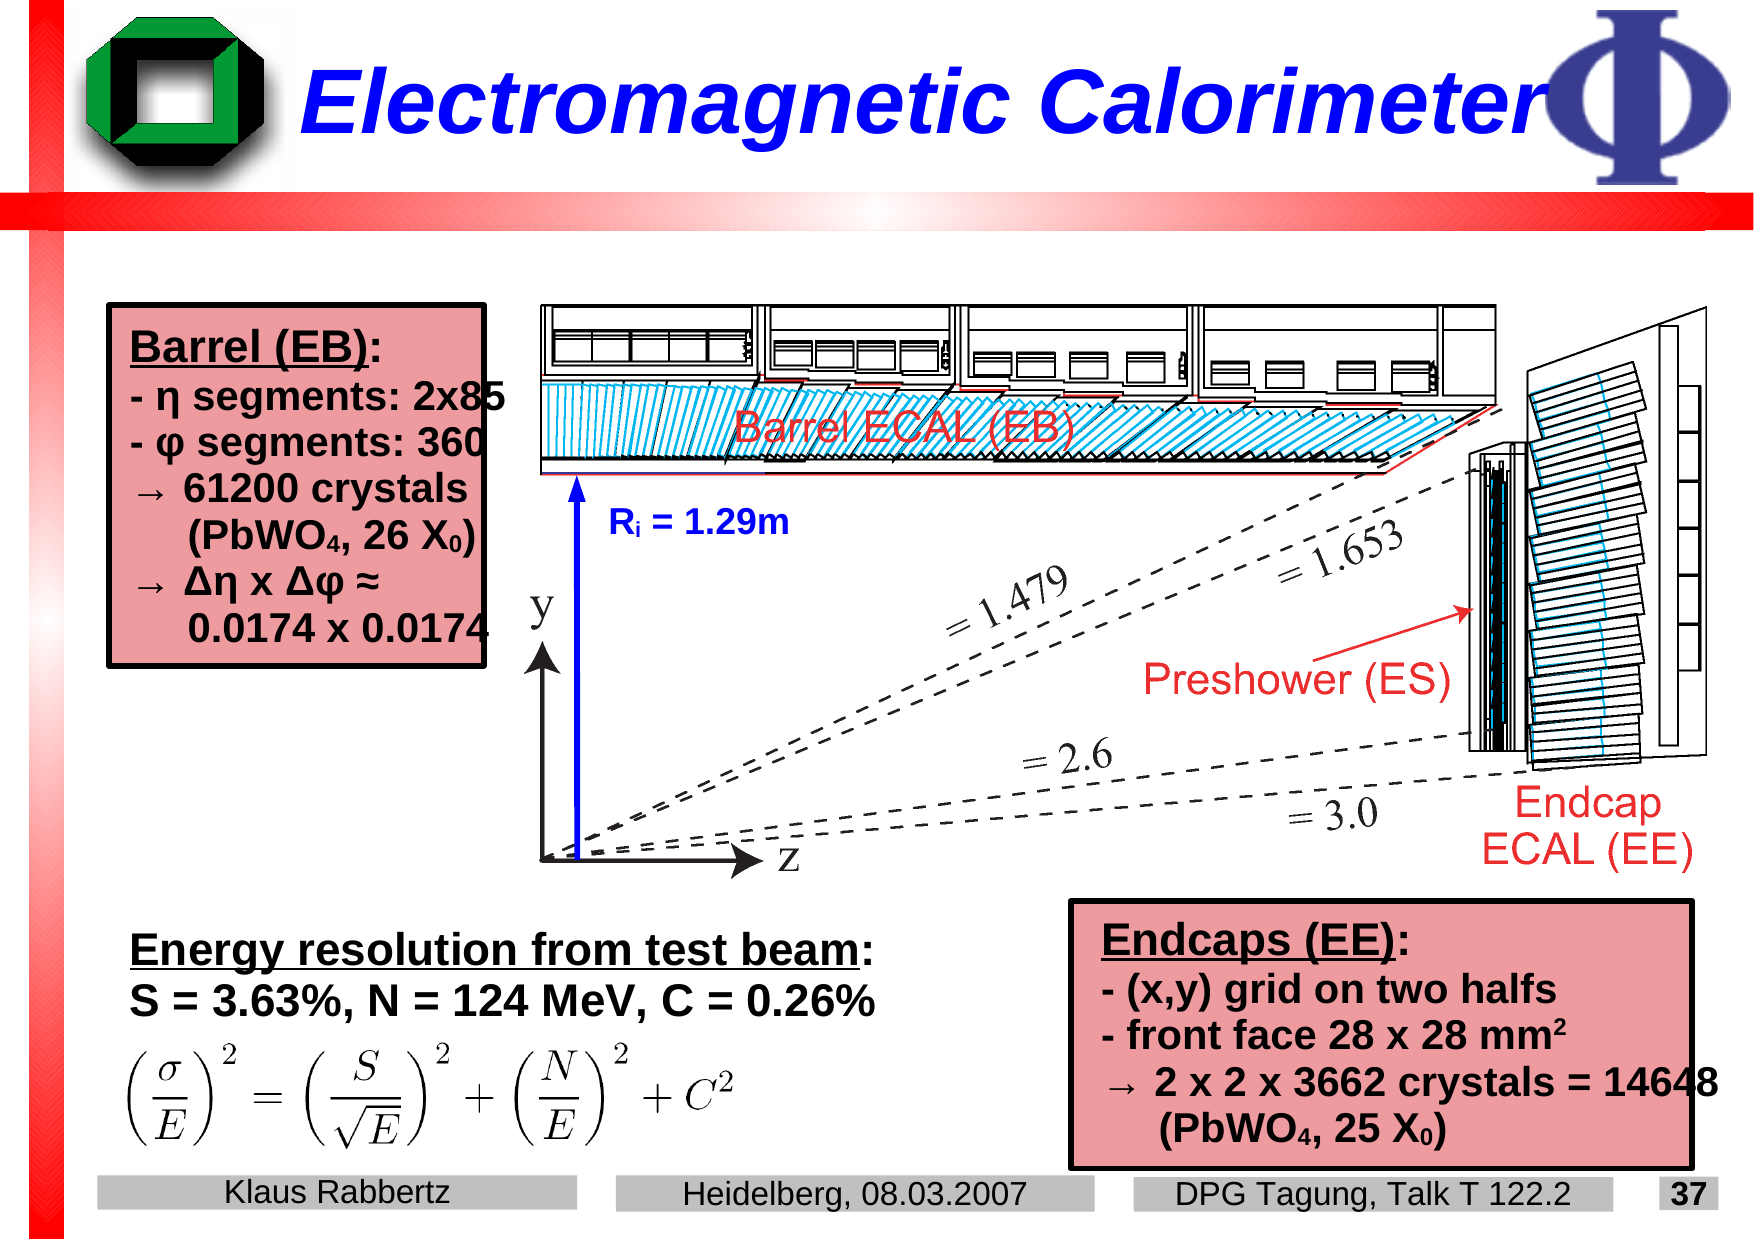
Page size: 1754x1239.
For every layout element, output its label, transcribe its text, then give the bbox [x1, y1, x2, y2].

picture [1545, 10, 1731, 185]
text_box Endcaps (EE): - (x,y) grid on two halfs - front face 28 x 28 mm2 → 2 x 2 x 3662 crystals = 14648 (PbWO4, 25 X0) [1089, 902, 1731, 1179]
text_box Barrel (EB): - η segments: 2x85 - φ segments: 360 → 61200 crystals (PbWO4, 26 X0) → Δη x Δφ ≈ 0.0174 x 0.0174 [118, 309, 518, 683]
title Electromagnetic Calorimeter [282, 21, 1566, 183]
picture [120, 1039, 738, 1157]
picture [524, 304, 1707, 882]
text_box [1070, 900, 1693, 1169]
text_box [108, 305, 484, 666]
text_box Energy resolution from test beam: S = 3.63%, N = 124 MeV, C = 0.26% [117, 911, 888, 1039]
picture [64, 9, 299, 192]
text_box Ri = 1.29m [596, 488, 803, 567]
